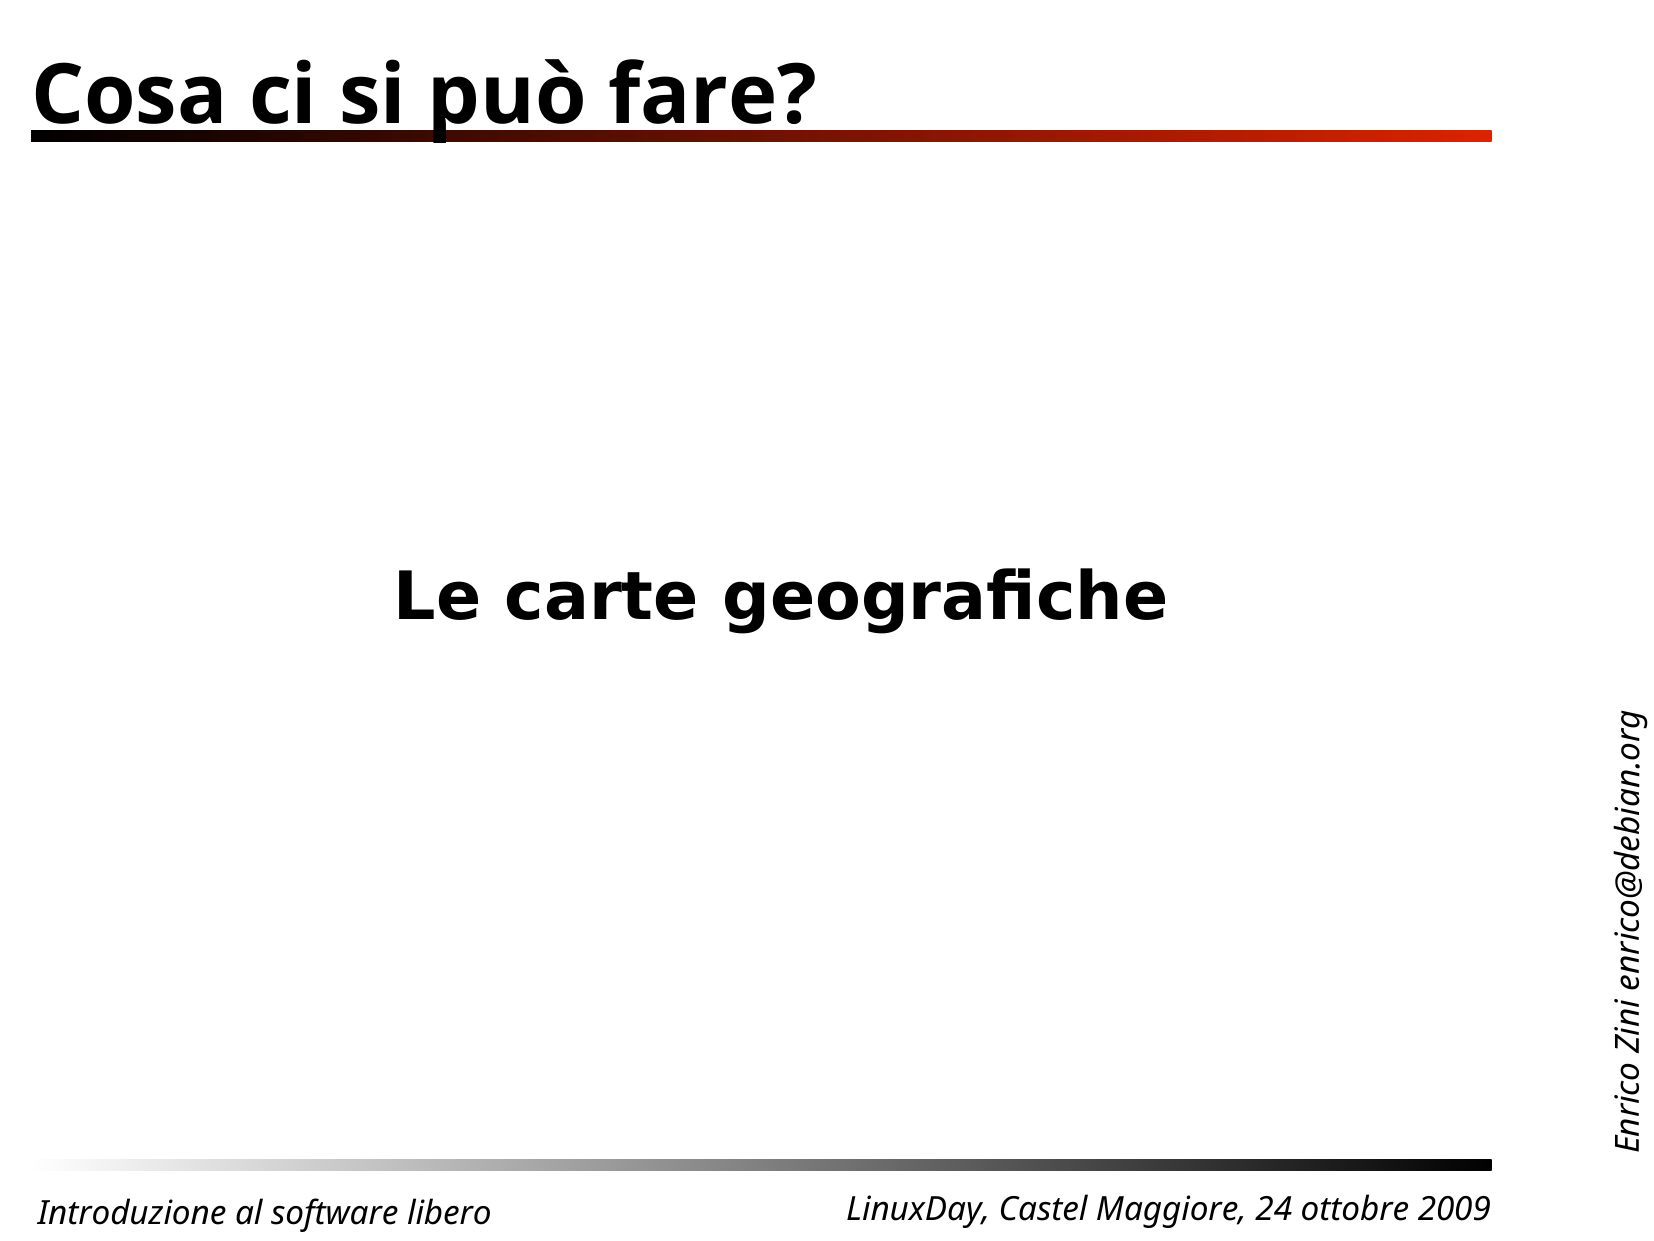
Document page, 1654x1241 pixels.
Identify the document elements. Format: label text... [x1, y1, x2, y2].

text_box Le carte geografiche [393, 557, 1234, 635]
text_box Cosa ci si può fare? [31, 34, 1438, 168]
